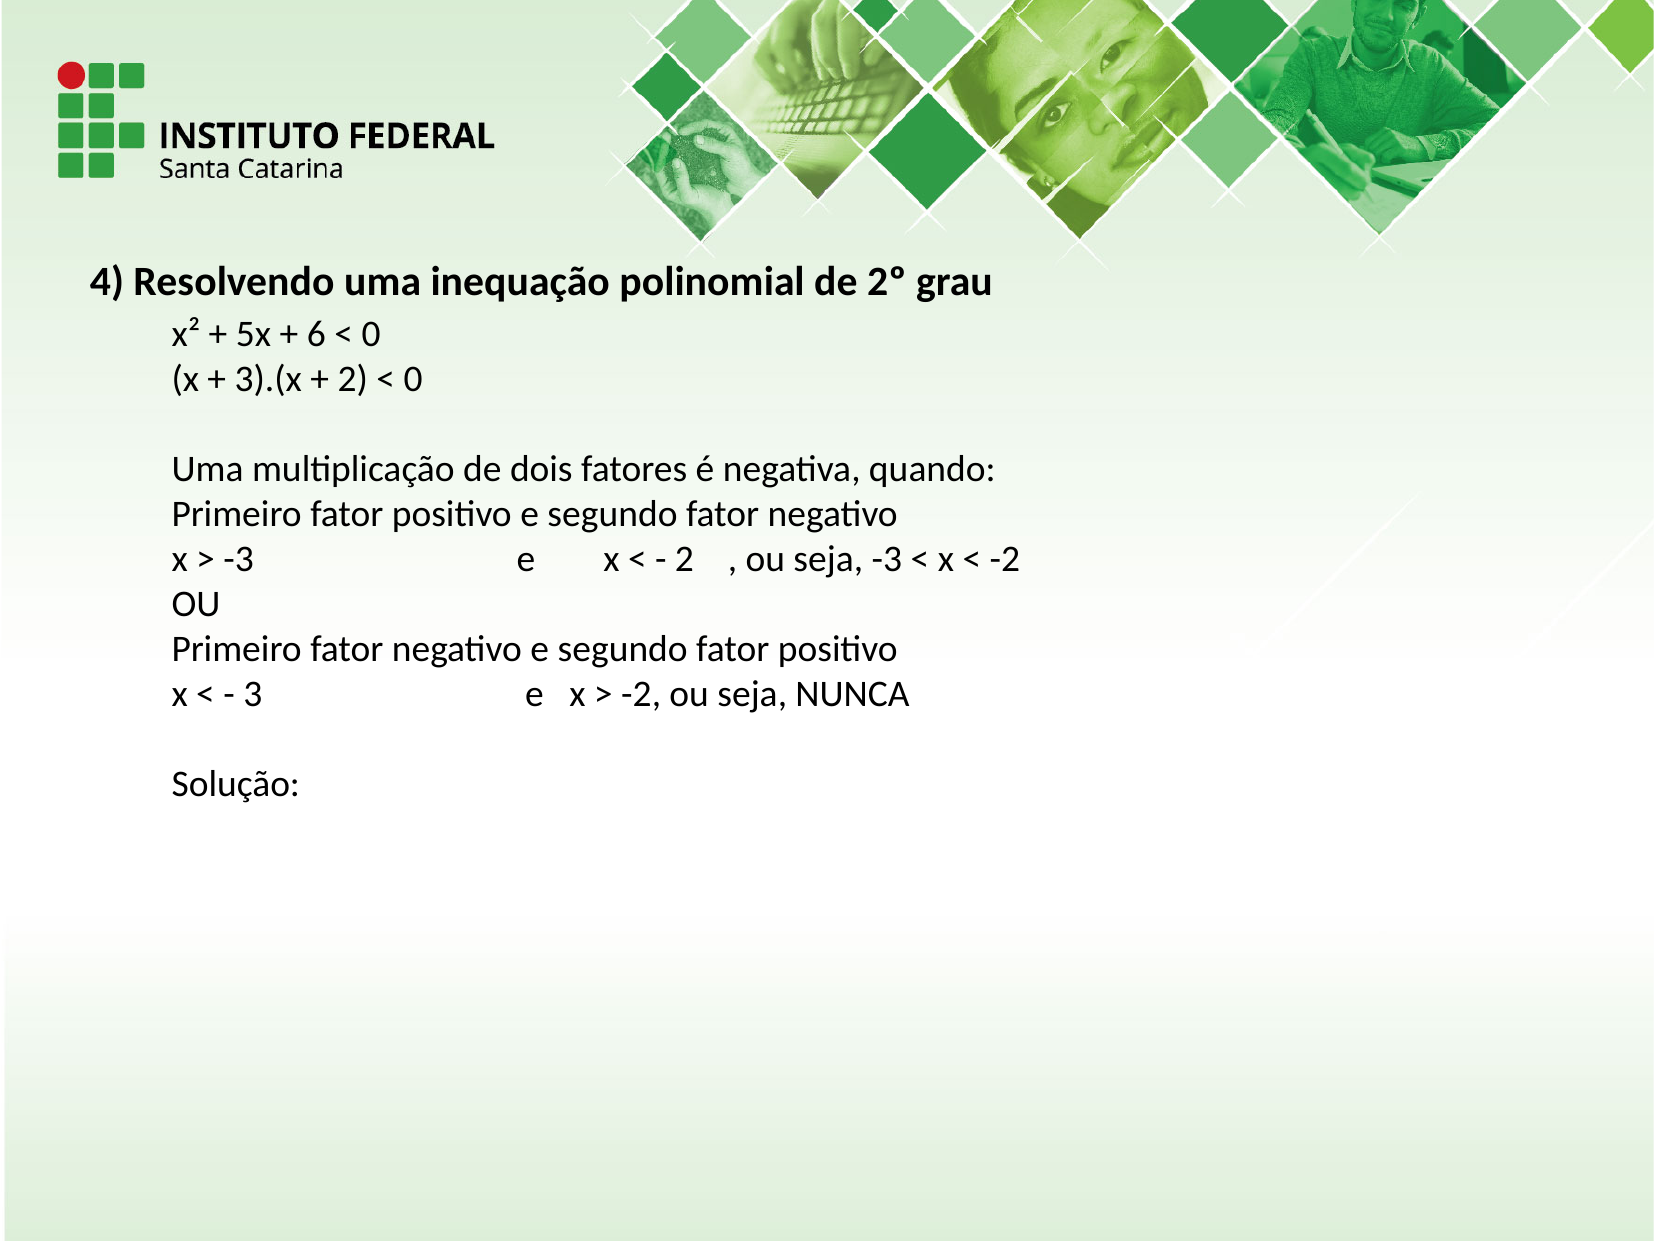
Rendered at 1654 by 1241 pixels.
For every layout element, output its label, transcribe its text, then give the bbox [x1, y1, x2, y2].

text_box 4) Resolvendo uma inequação polinomial de 2º grau [74, 246, 1550, 358]
text_box x² + 5x + 6 < 0 (x + 3).(x + 2) < 0 Uma multiplicação de dois fatores é negativa, quando: Primeiro fator positivo e segundo fator negativo x > -3 e x < - 2 , ou seja, -3 < x < -2 OU Primeiro fator negativo e segundo fator positivo x < - 3 e x > -2, ou seja, NUNCA Solução: [156, 301, 1164, 999]
